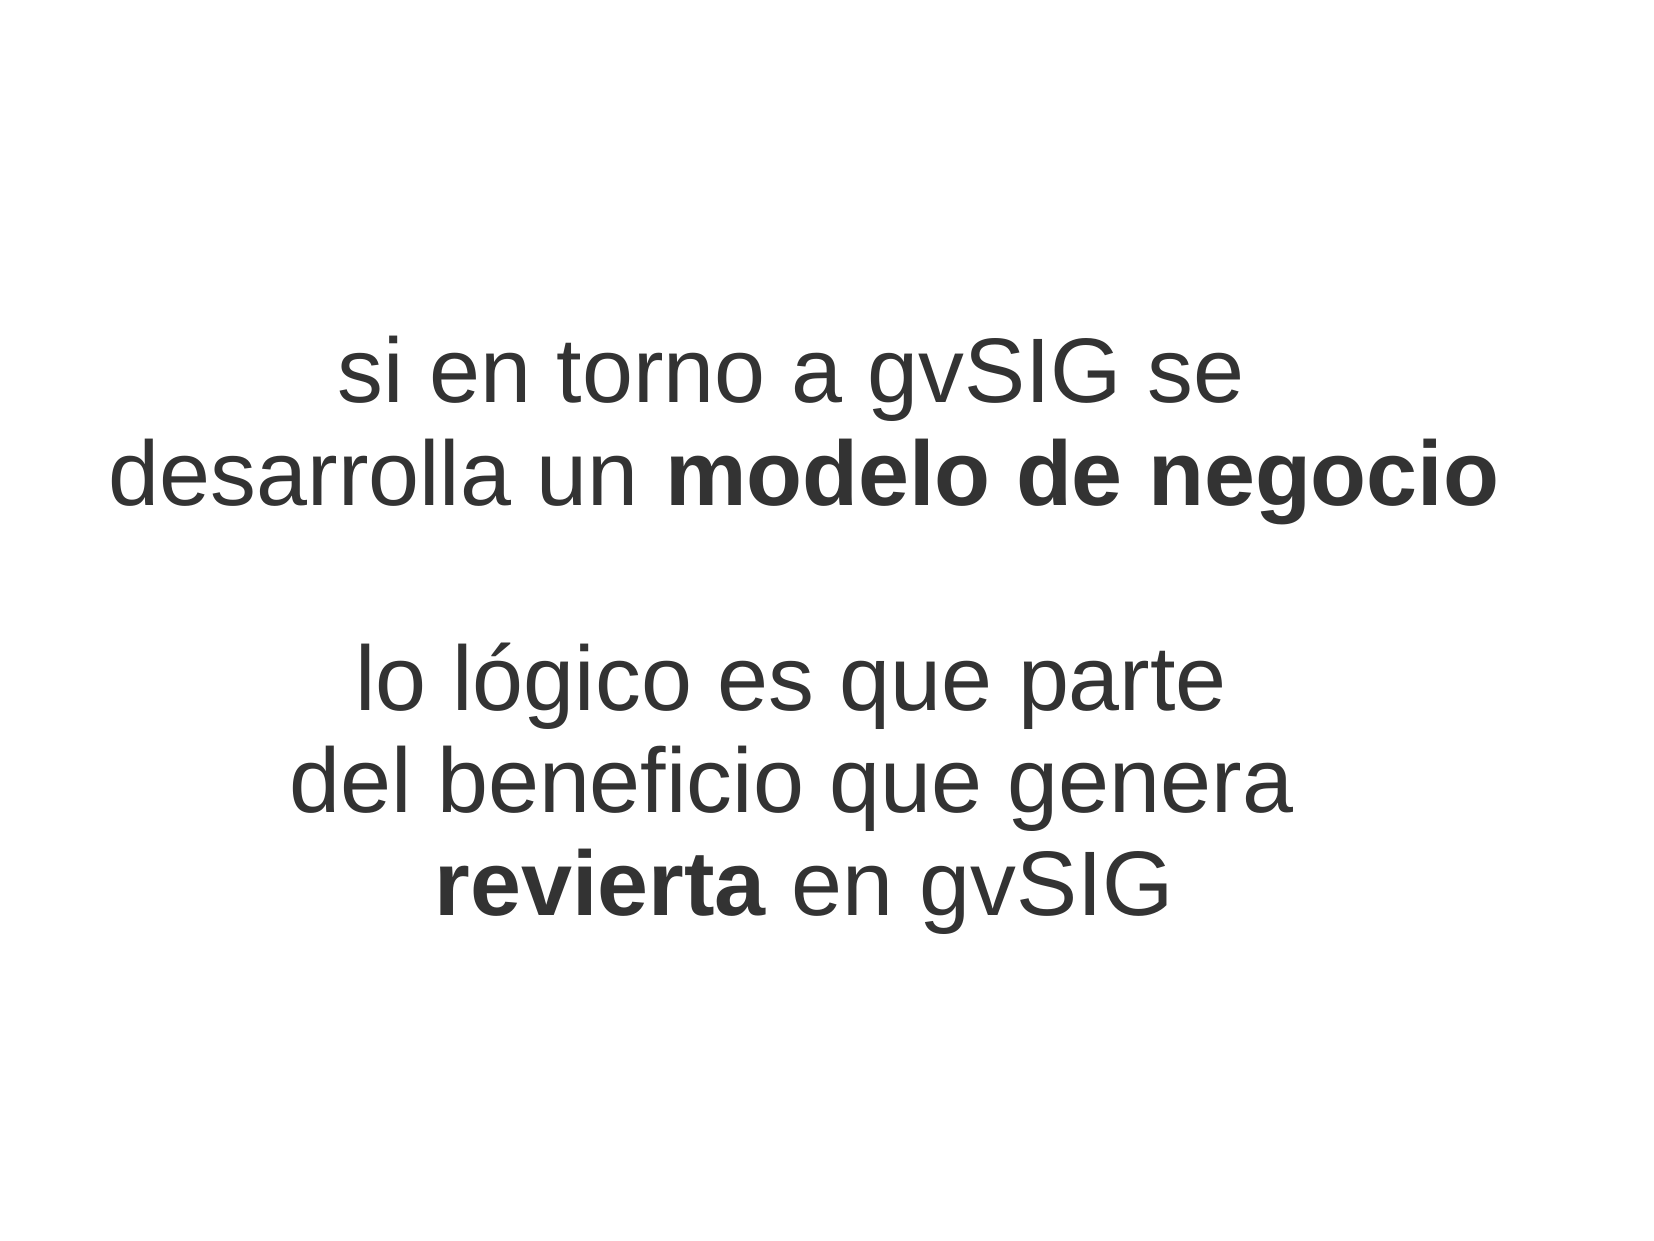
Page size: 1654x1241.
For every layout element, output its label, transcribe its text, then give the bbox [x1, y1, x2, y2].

text_box si en torno a gvSIG se desarrolla un modelo de negocio lo lógico es que parte del beneficio que genera revierta en gvSIG [73, 147, 1536, 1108]
